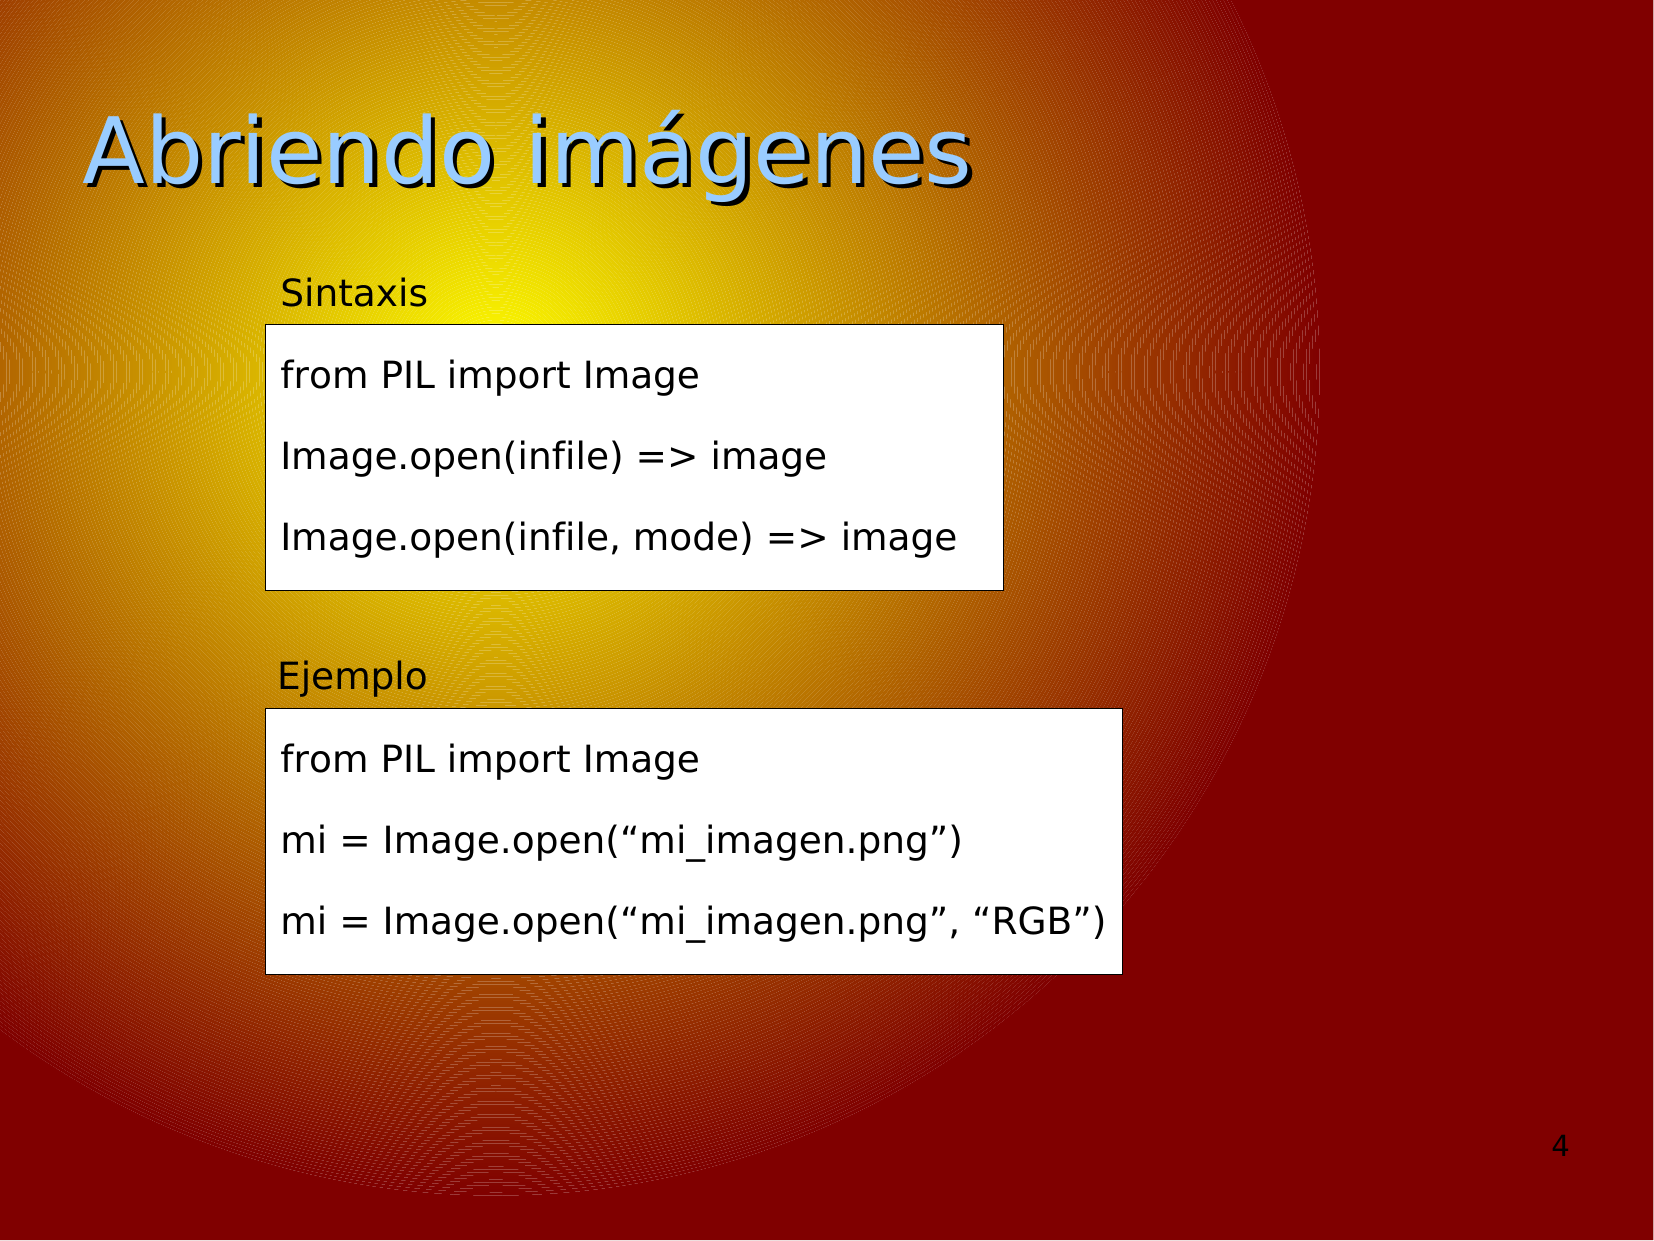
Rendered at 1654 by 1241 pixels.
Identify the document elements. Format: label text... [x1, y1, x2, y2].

text_box from PIL import Image mi = Image.open(“mi_imagen.png”) mi = Image.open(“mi_imagen.png”, “RGB”) [265, 708, 1123, 975]
title Abriendo imágenes [82, 0, 1571, 311]
text_box Ejemplo [262, 649, 443, 708]
text_box Sintaxis [265, 266, 444, 325]
text_box from PIL import Image Image.open(infile) => image Image.open(infile, mode) => image [265, 324, 1004, 591]
